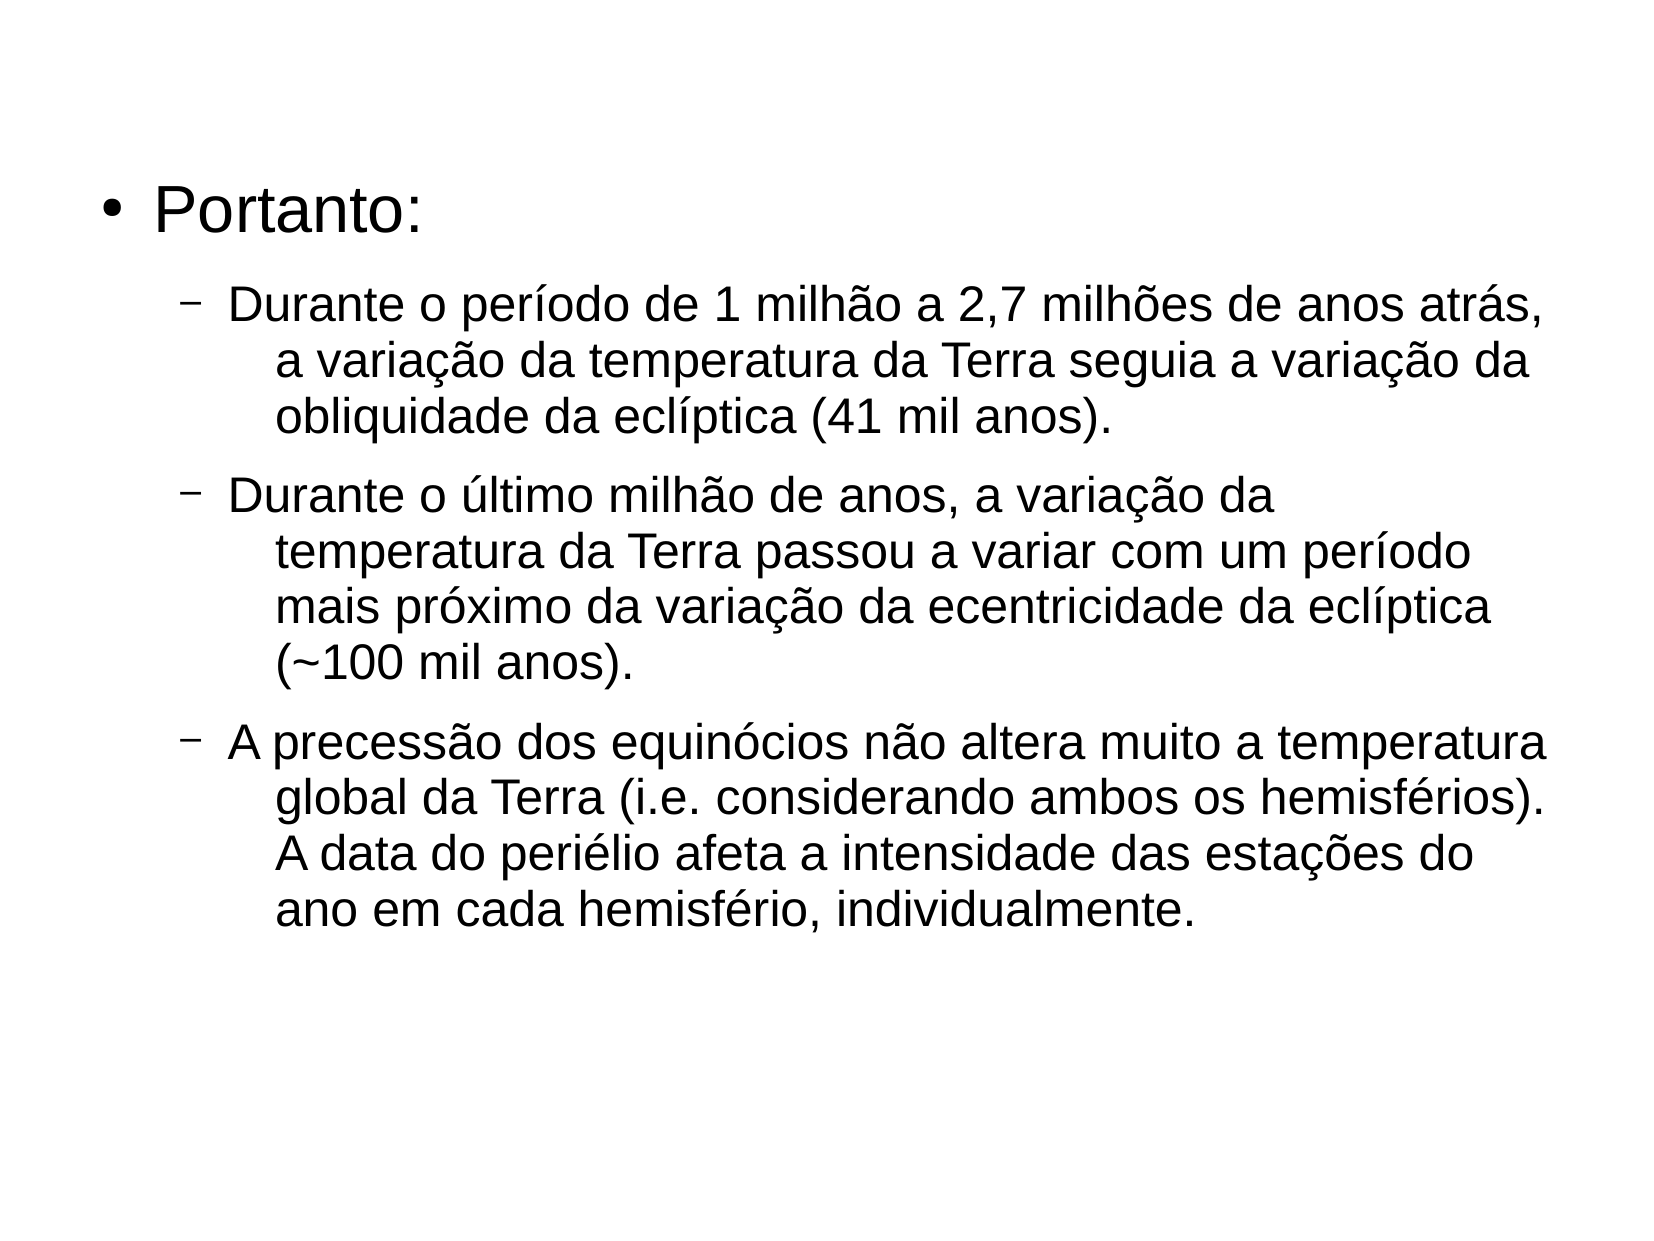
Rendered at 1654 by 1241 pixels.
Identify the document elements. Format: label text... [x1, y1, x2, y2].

list Portanto: Durante o período de 1 milhão a 2,7 milhões de anos atrás, a variação da temperatura da Terra seguia a variação da obliquidade da eclíptica (41 mil anos). Durante o último milhão de anos, a variação da temperatura da Terra passou a variar com um período mais próximo da variação da ecentricidade da eclíptica (~100 mil anos). A precessão dos equinócios não altera muito a temperatura global da Terra (i.e. considerando ambos os hemisférios). A data do periélio afeta a intensidade das estações do ano em cada hemisfério, individualmente. [64, 172, 1554, 1015]
